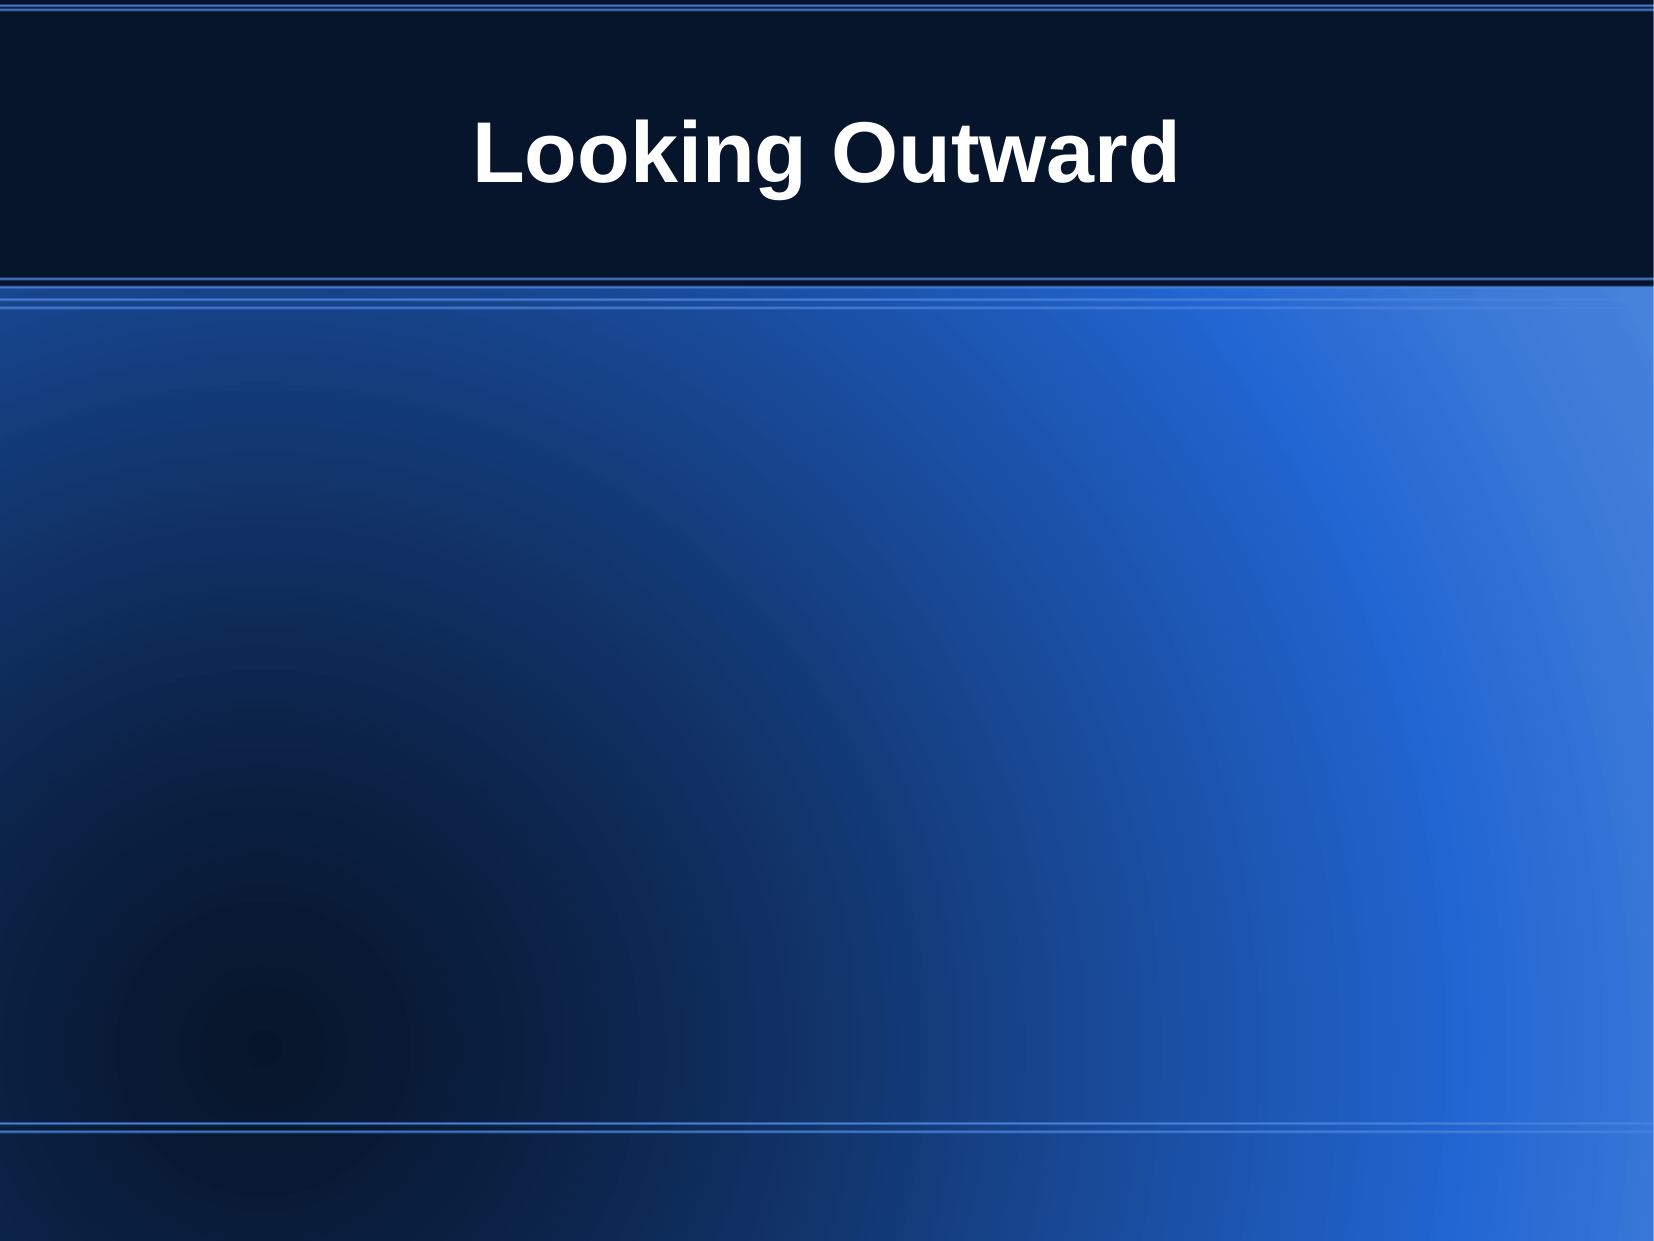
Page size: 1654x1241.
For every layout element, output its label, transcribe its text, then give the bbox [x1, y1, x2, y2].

title Looking Outward [82, 49, 1571, 257]
picture [0, 0, 1654, 1241]
